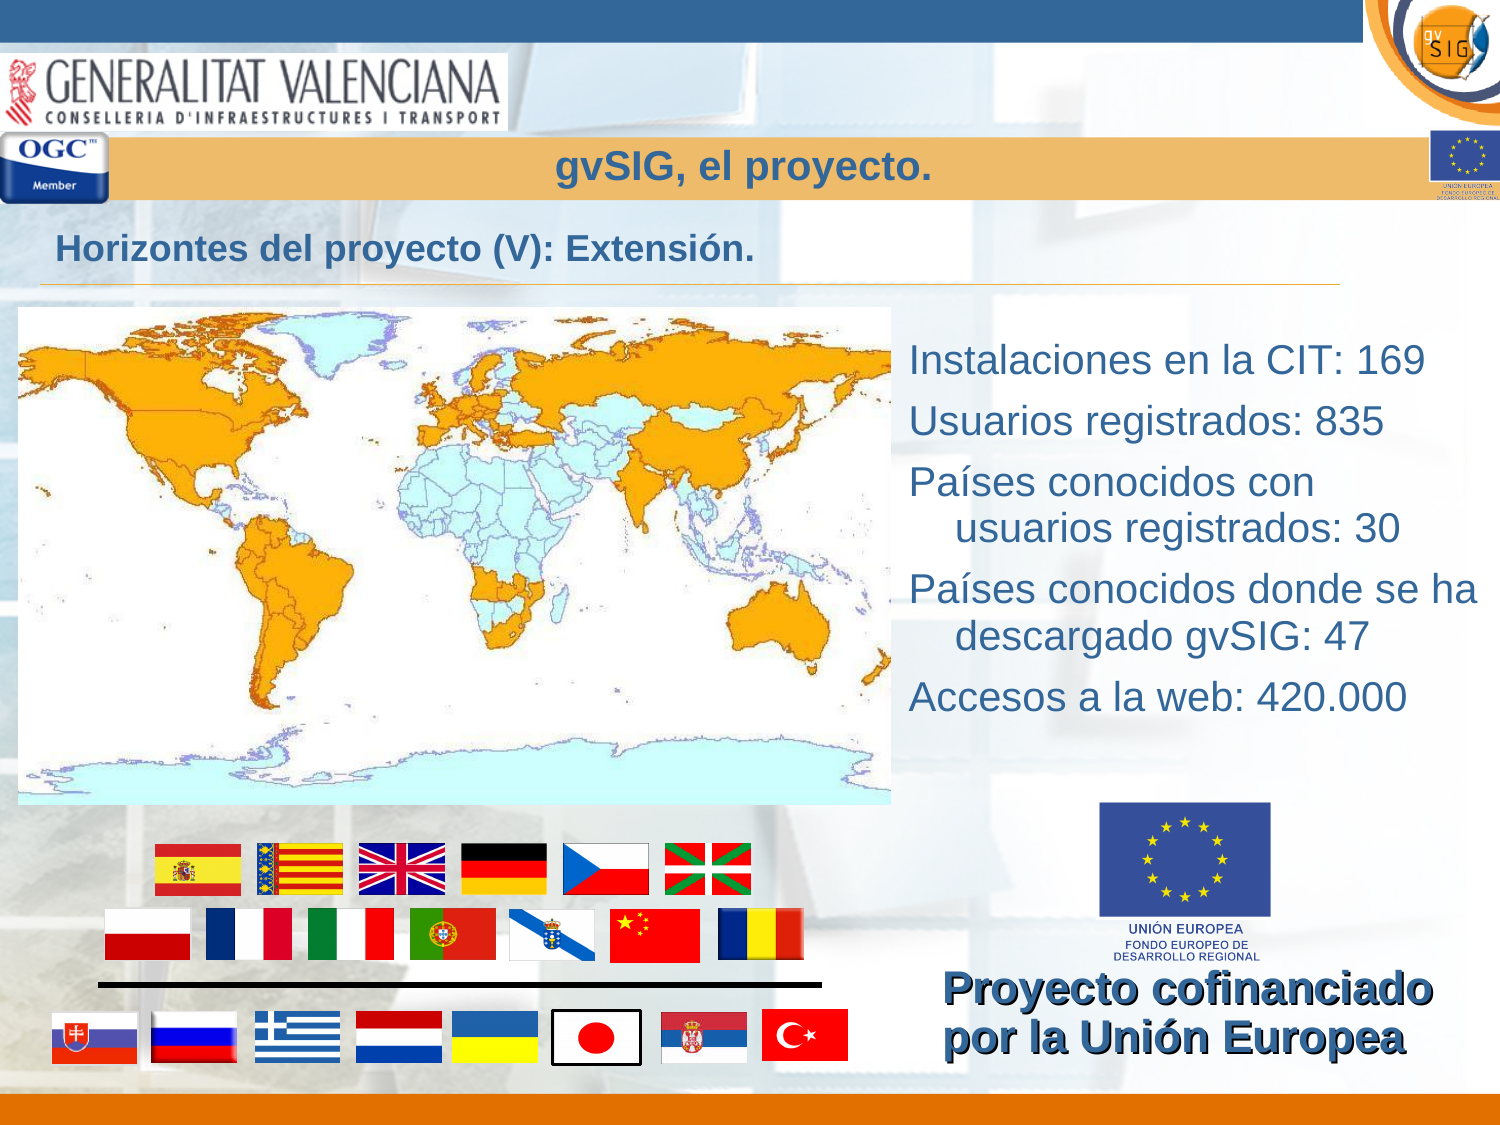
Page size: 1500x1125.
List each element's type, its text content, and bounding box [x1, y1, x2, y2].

picture [257, 843, 343, 895]
picture [359, 843, 445, 895]
text_box Proyecto cofinanciado por la Unión Europea [927, 956, 1456, 1070]
picture [155, 844, 241, 896]
picture [554, 1012, 640, 1064]
text_box gvSIG, el proyecto. [0, 137, 1488, 203]
picture [461, 843, 547, 895]
picture [509, 909, 595, 961]
picture [661, 1012, 747, 1064]
picture [206, 908, 292, 960]
list Instalaciones en la CIT: 169 Usuarios registrados: 835 Países conocidos con usuarios registrados: 30 Países conocidos donde se ha descargado gvSIG: 47 Accesos a la web: 420.000 [891, 336, 1485, 723]
picture [410, 908, 496, 960]
picture [1429, 129, 1500, 200]
picture [452, 1011, 538, 1063]
picture [563, 843, 649, 895]
picture [665, 843, 751, 895]
text_box Horizontes del proyecto (V): Extensión. [40, 222, 1209, 283]
picture [610, 909, 700, 963]
picture [255, 1011, 340, 1063]
picture [718, 908, 804, 960]
picture [762, 1009, 848, 1061]
picture [105, 908, 191, 960]
picture [0, 132, 109, 137]
picture [18, 307, 891, 805]
picture [1096, 799, 1274, 961]
picture [151, 1011, 237, 1063]
picture [1363, 0, 1500, 127]
picture [308, 908, 394, 960]
picture [0, 53, 508, 131]
picture [52, 1013, 138, 1064]
picture [356, 1011, 442, 1063]
